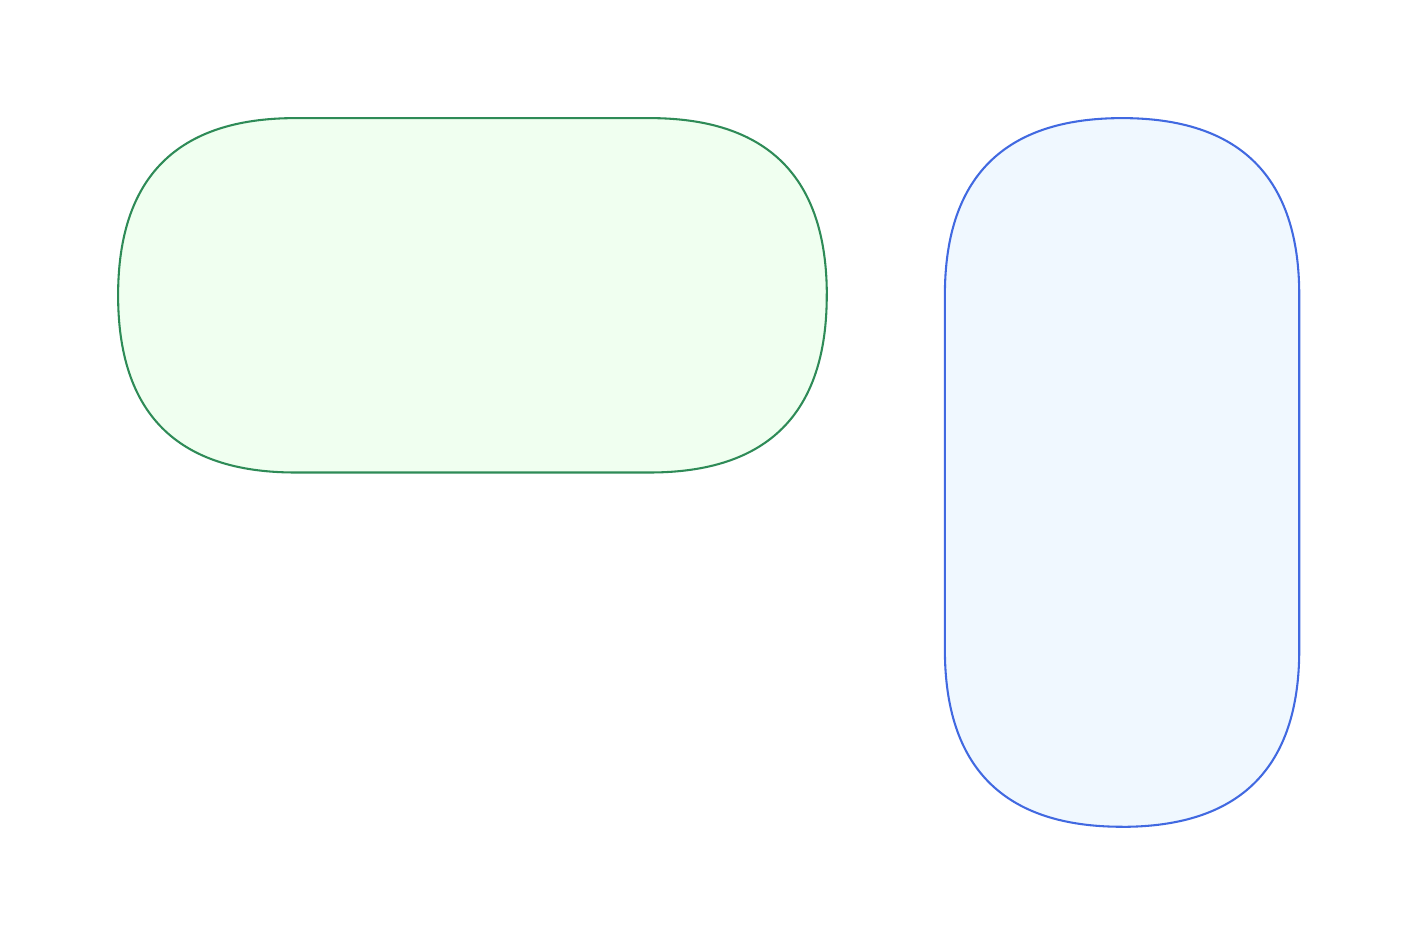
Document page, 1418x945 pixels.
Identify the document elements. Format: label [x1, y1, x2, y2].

text_box [944, 118, 1300, 827]
text_box [118, 118, 827, 473]
